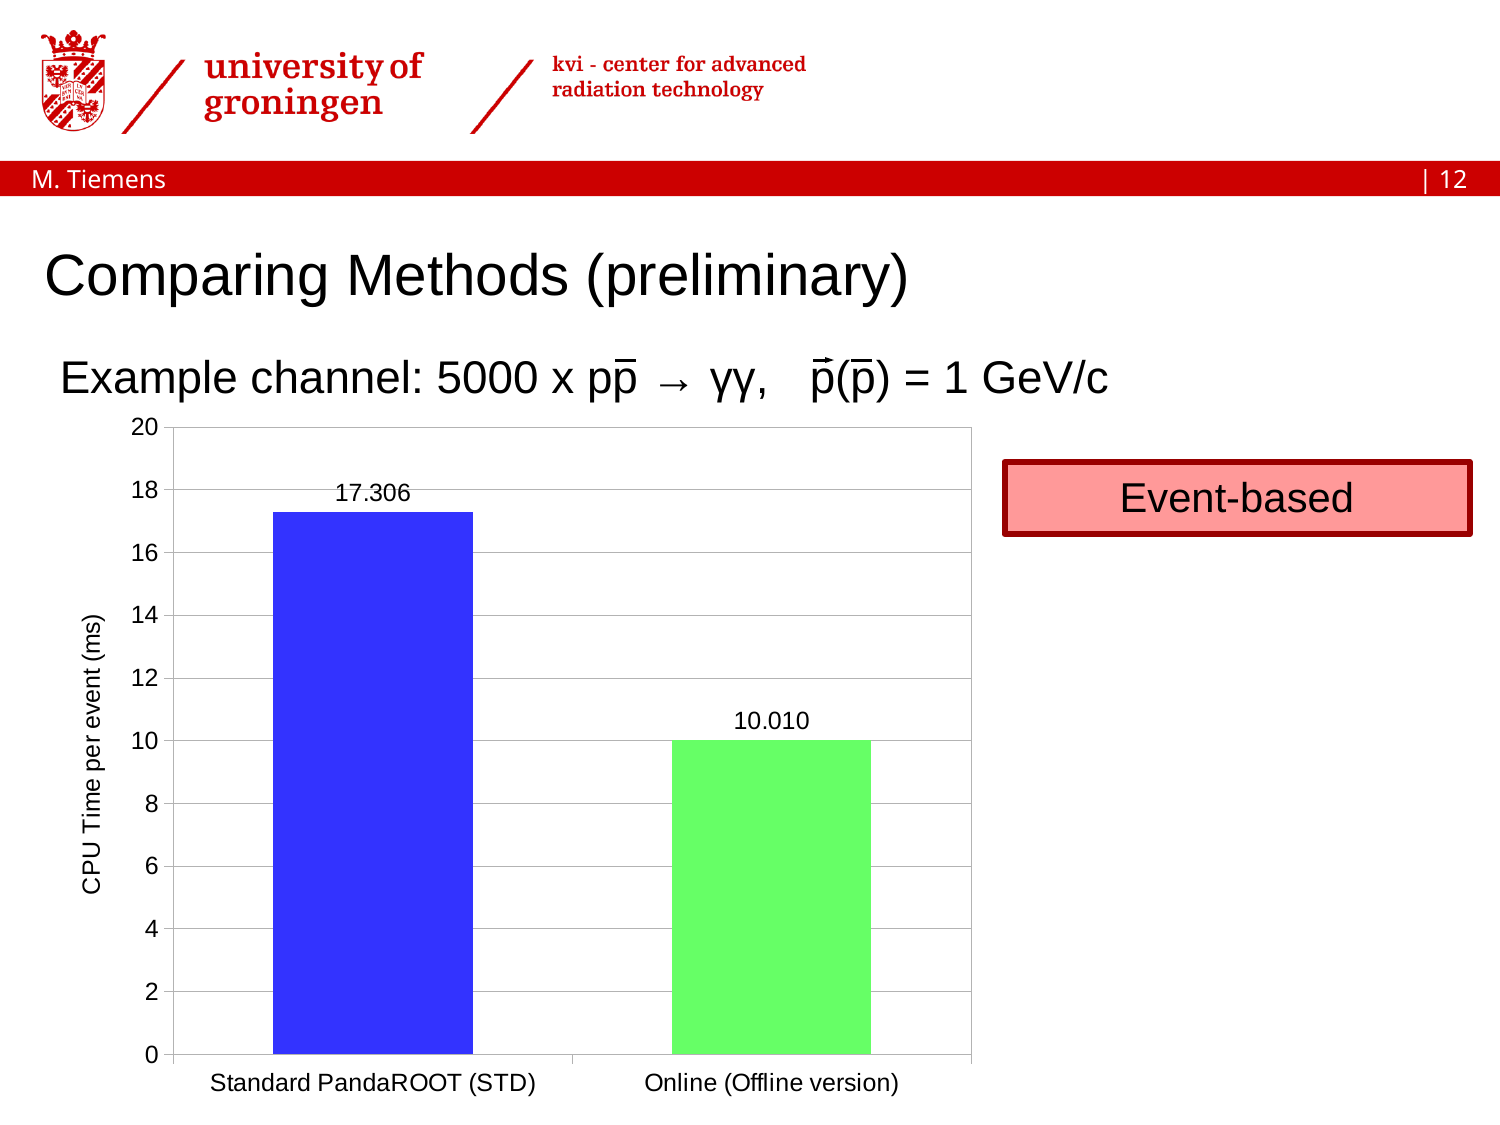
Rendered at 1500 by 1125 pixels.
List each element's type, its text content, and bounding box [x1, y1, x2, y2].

text_box [0, 0, 1500, 197]
chart [43, 399, 991, 1111]
text_box Comparing Methods (preliminary) [30, 235, 927, 315]
text_box | <number> [1316, 155, 1483, 235]
text_box M. Tiemens [16, 155, 228, 201]
text_box Event-based [1004, 461, 1470, 535]
text_box Example channel: 5000 x pp → γγ, p(p) = 1 GeV/c [45, 345, 1441, 462]
picture [41, 30, 806, 134]
